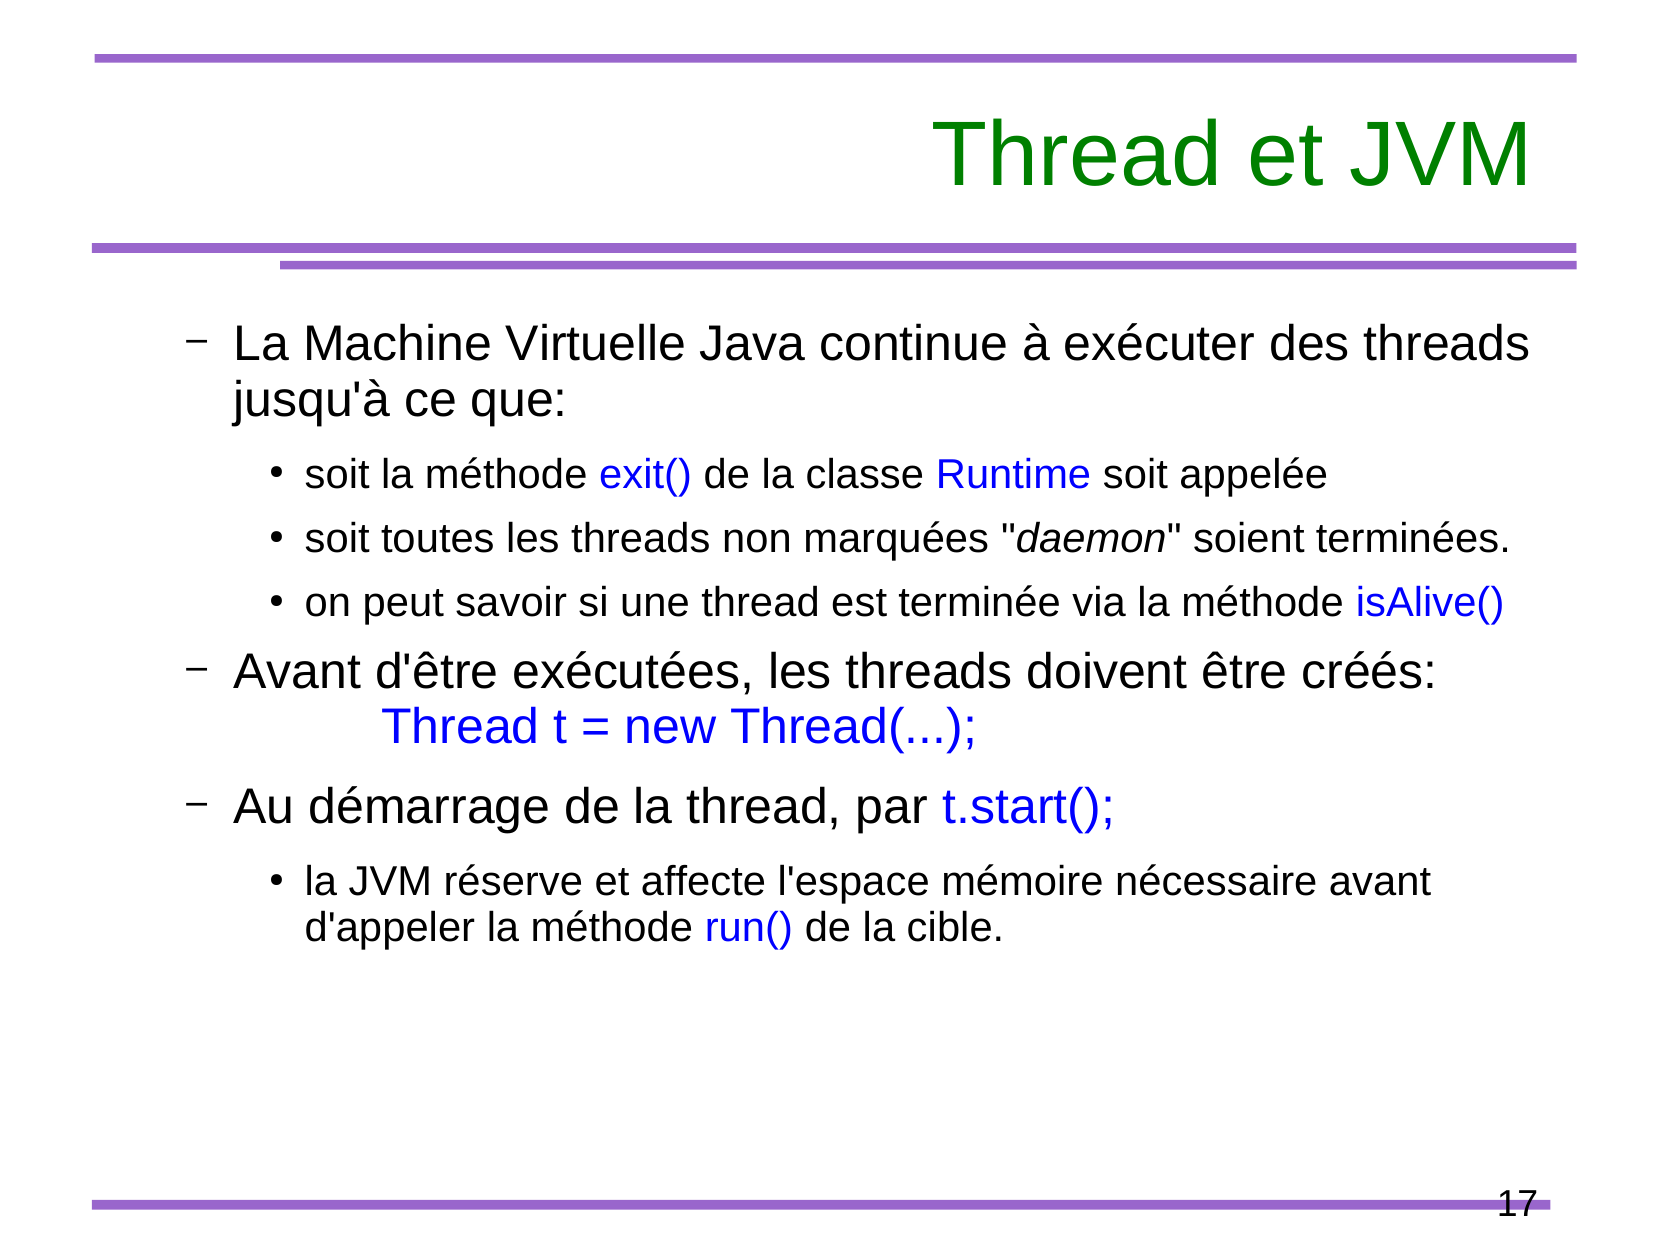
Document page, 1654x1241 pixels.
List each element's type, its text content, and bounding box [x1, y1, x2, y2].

title Thread et JVM [121, 49, 1534, 257]
list La Machine Virtuelle Java continue à exécuter des threads jusqu'à ce que: soit la méthode exit() de la classe Runtime soit appelée soit toutes les threads non marquées "daemon" soient terminées. on peut savoir si une thread est terminée via la méthode isAlive() Avant d'être exécutées, les threads doivent être créés: Thread t = new Thread(...); Au démarrage de la thread, par t.start(); la JVM réserve et affecte l'espace mémoire nécessaire avant d'appeler la méthode run() de la cible. [92, 315, 1563, 1163]
